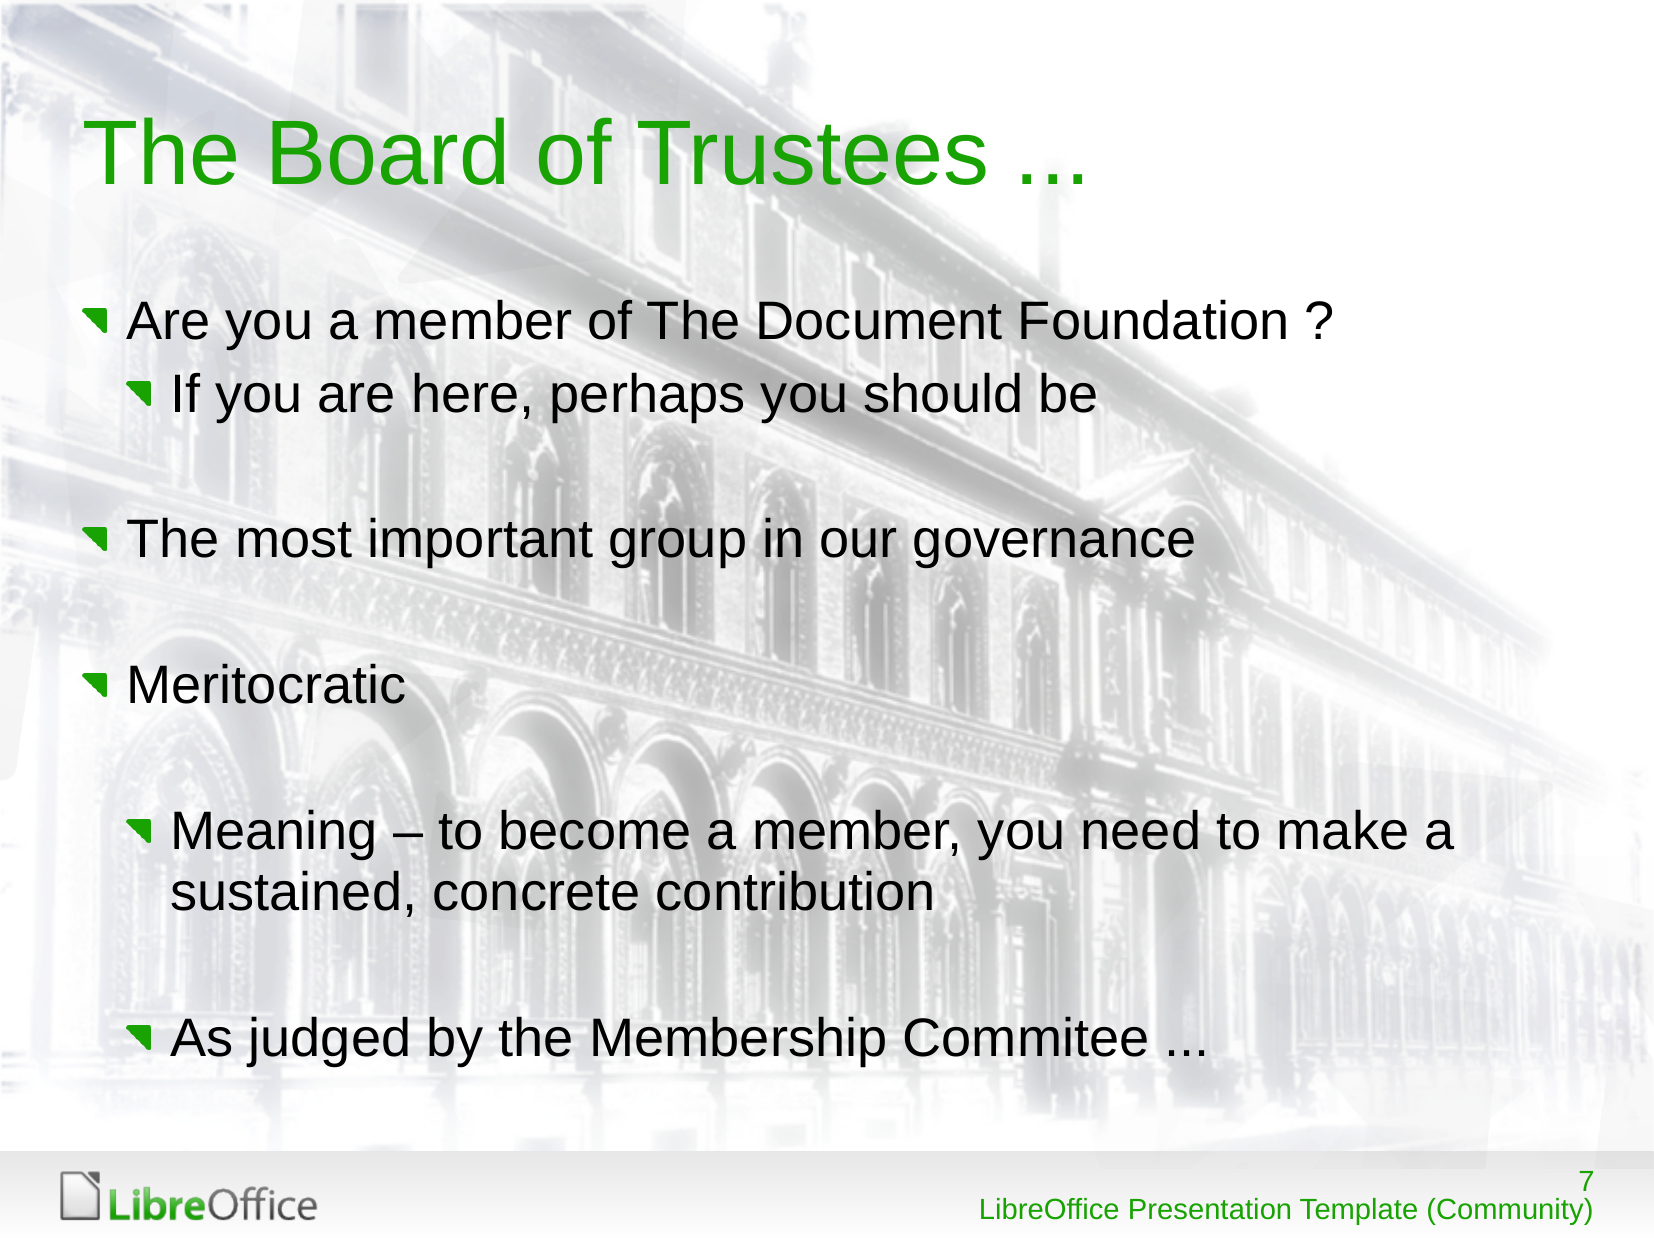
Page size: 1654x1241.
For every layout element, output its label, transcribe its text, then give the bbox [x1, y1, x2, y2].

picture [0, 0, 1654, 1241]
title The Board of Trustees ... [82, 49, 1571, 257]
list Are you a member of The Document Foundation ? If you are here, perhaps you should be The most important group in our governance Meritocratic Meaning – to become a member, you need to make a sustained, concrete contribution As judged by the Membership Commitee ... [82, 290, 1571, 1068]
